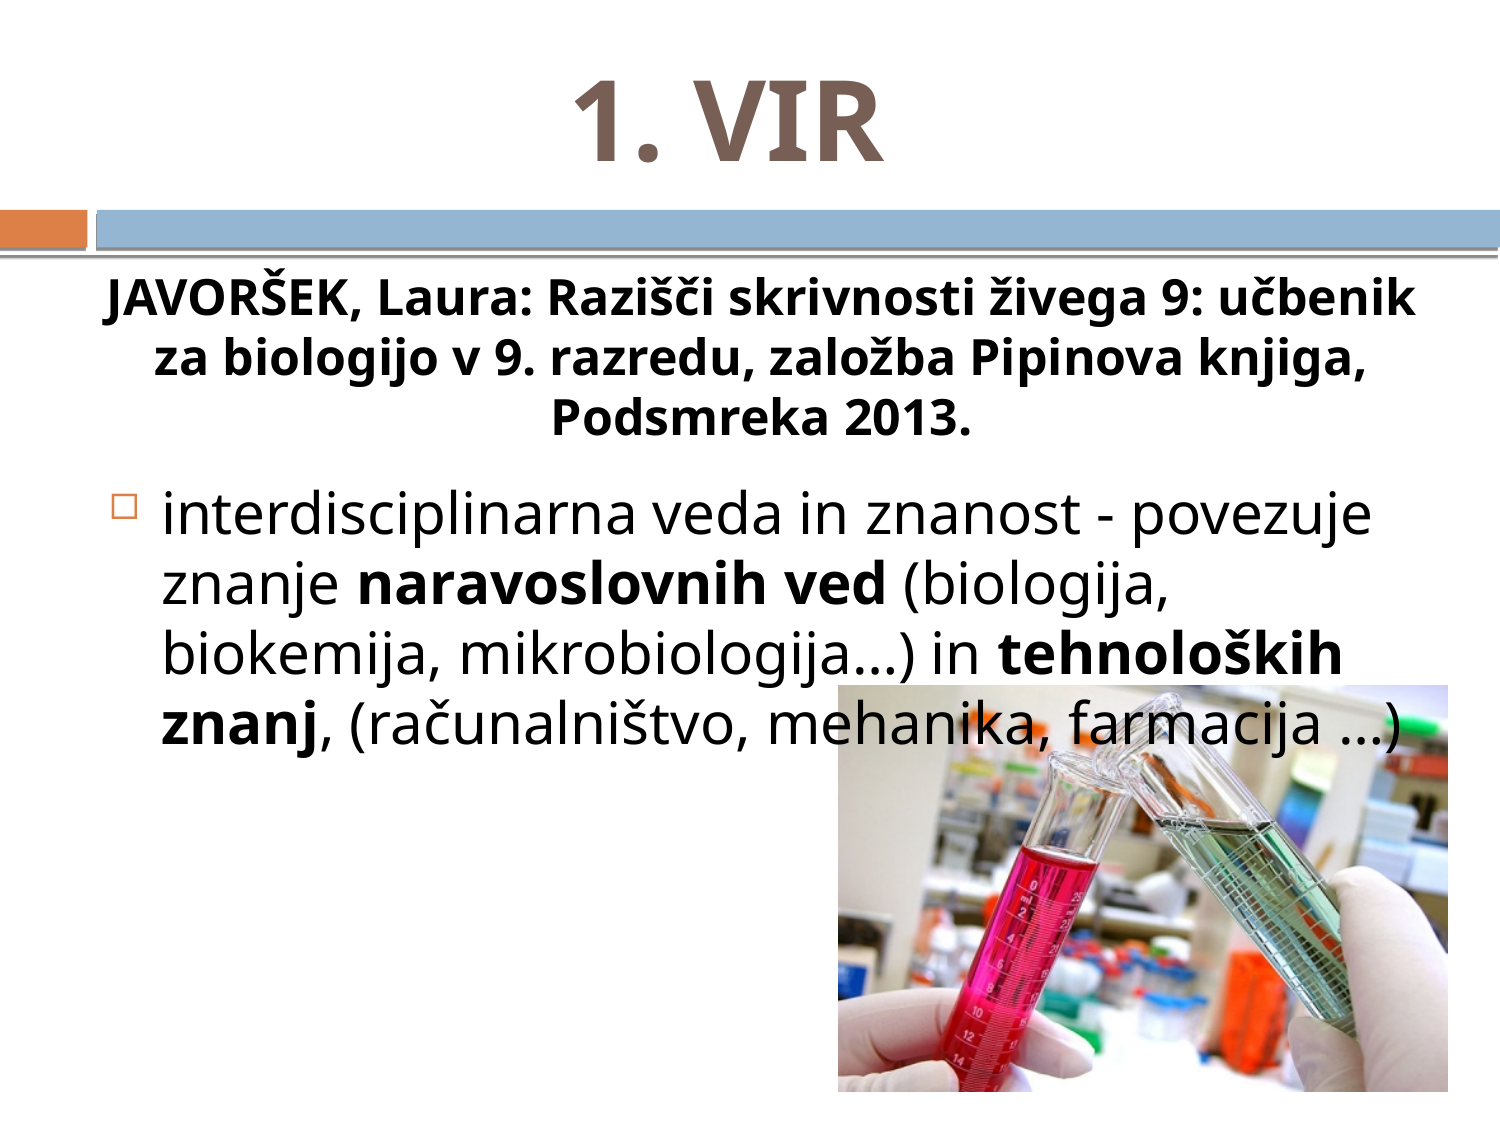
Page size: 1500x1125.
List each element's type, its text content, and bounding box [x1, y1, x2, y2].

list interdisciplinarna veda in znanost - povezuje znanje naravoslovnih ved (biologija, biokemija, mikrobiologija…) in tehnoloških znanj, (računalništvo, mehanika, farmacija …) [93, 468, 1432, 797]
text_box JAVORŠEK, Laura: Razišči skrivnosti živega 9: učbenik za biologijo v 9. razredu, založba Pipinova knjiga, Podsmreka 2013. [82, 257, 1442, 453]
title 1. VIR [82, 35, 1372, 198]
picture [838, 685, 1448, 1092]
